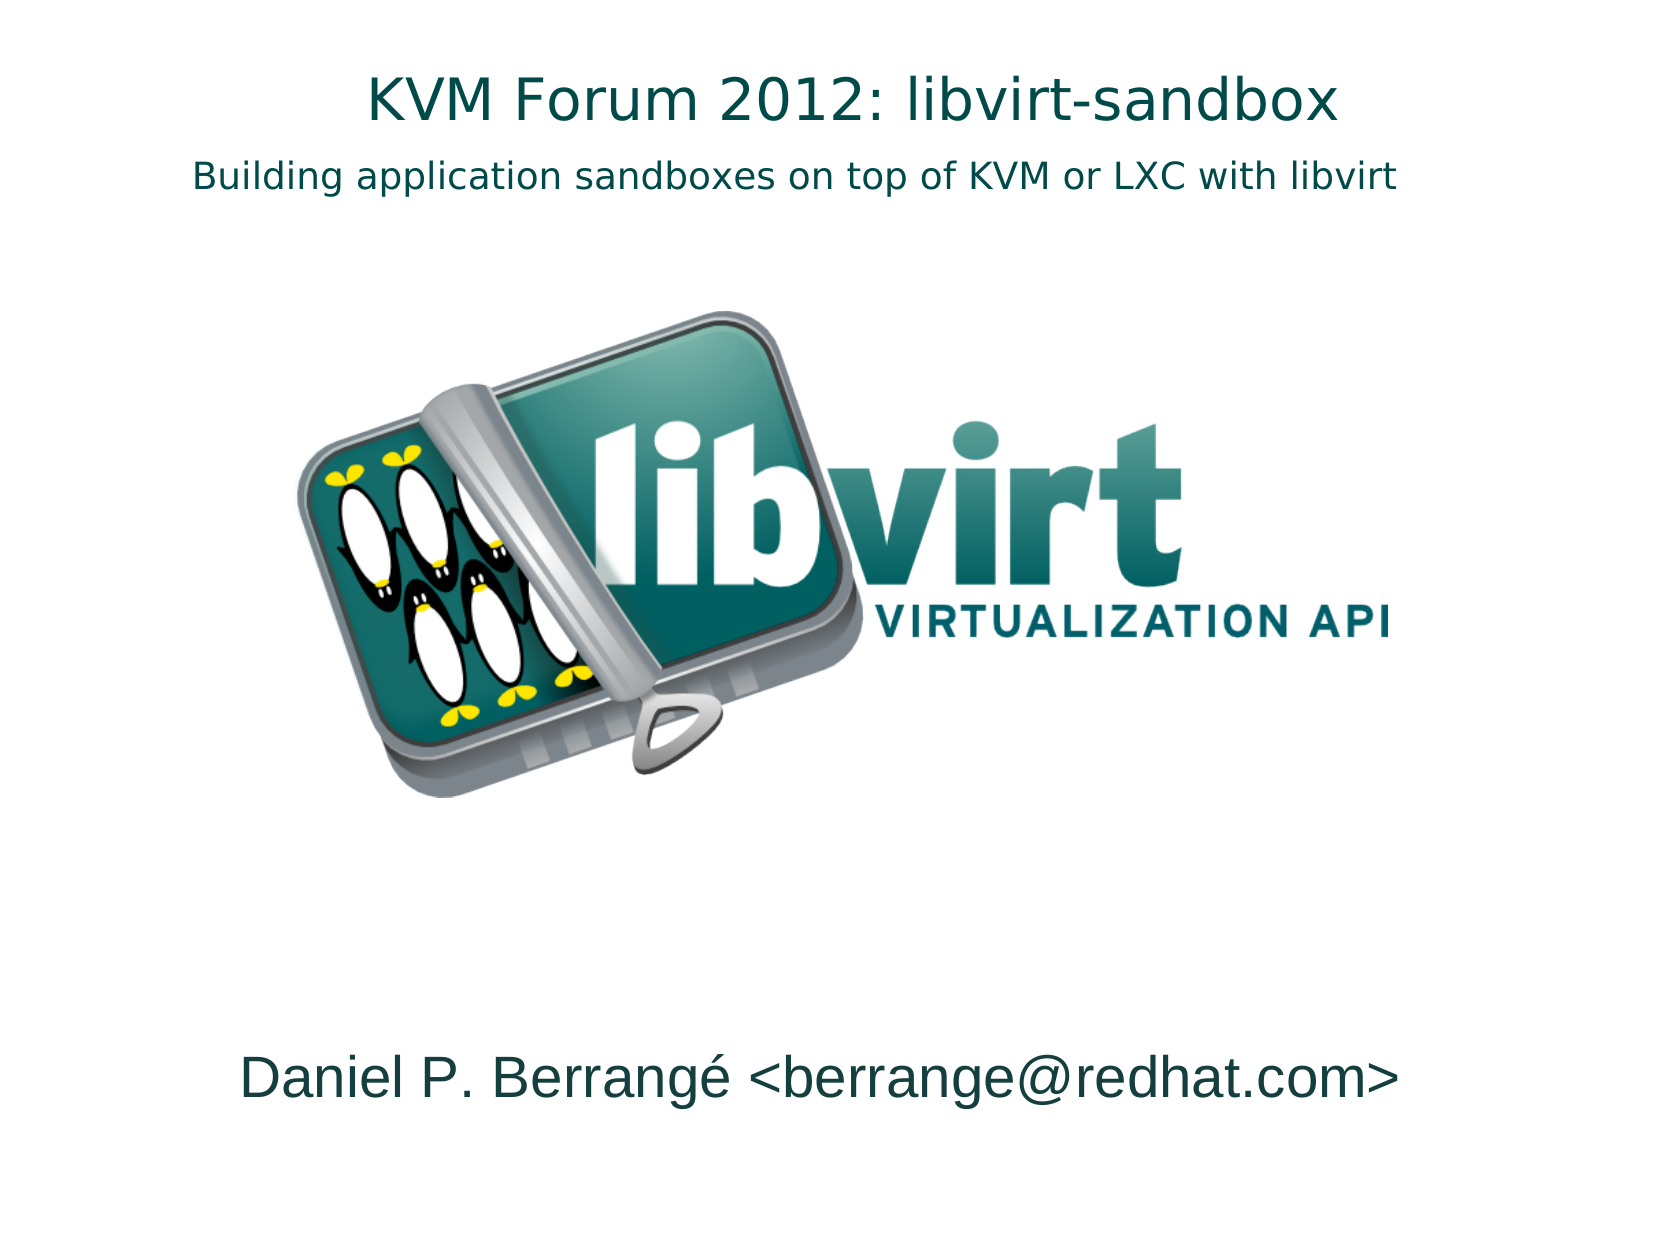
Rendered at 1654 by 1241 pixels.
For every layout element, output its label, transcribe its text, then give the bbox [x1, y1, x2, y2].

text_box KVM Forum 2012: libvirt-sandbox [352, 59, 1356, 142]
picture [292, 311, 1388, 798]
title Daniel P. Berrangé <berrange@redhat.com> [76, 974, 1565, 1182]
text_box Building application sandboxes on top of KVM or LXC with libvirt [177, 147, 1426, 207]
